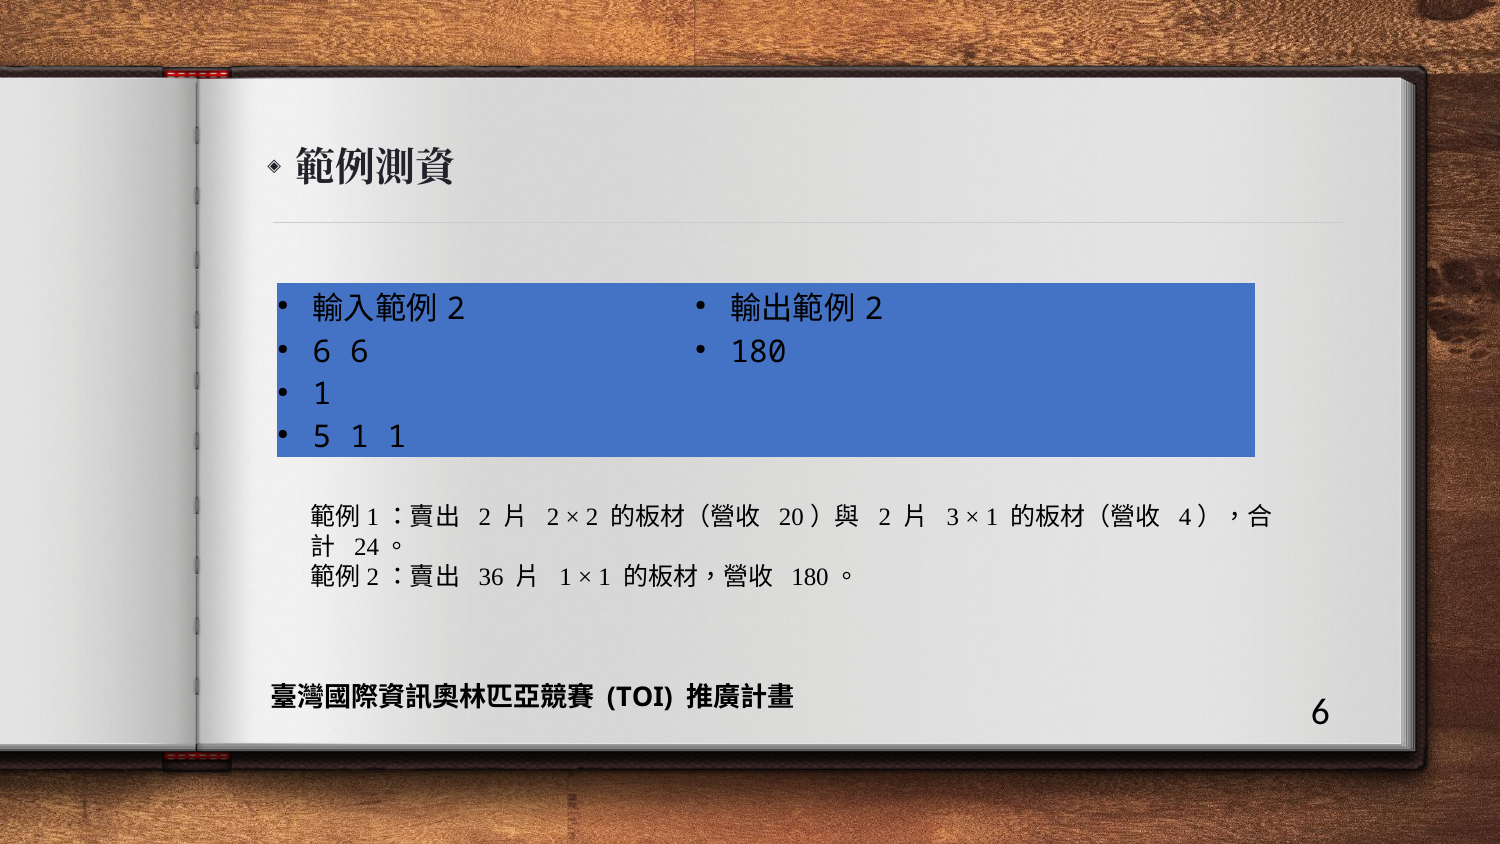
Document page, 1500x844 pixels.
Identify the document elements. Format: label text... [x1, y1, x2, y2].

table_header 輸出範例2 180 [695, 283, 1255, 457]
text_box 範例1：賣出 2 片 2 × 2 的板材（營收 20）與 2 片 3 × 1 的板材（營收 4），合計 24。 範例2：賣出 36 片 1 × 1 的板材，營收 180。 [295, 492, 1296, 569]
list 範例測資 [252, 126, 1194, 205]
table_header 輸入範例2 6 6 1 5 1 1 [277, 283, 695, 457]
text_box [1295, 672, 1386, 737]
